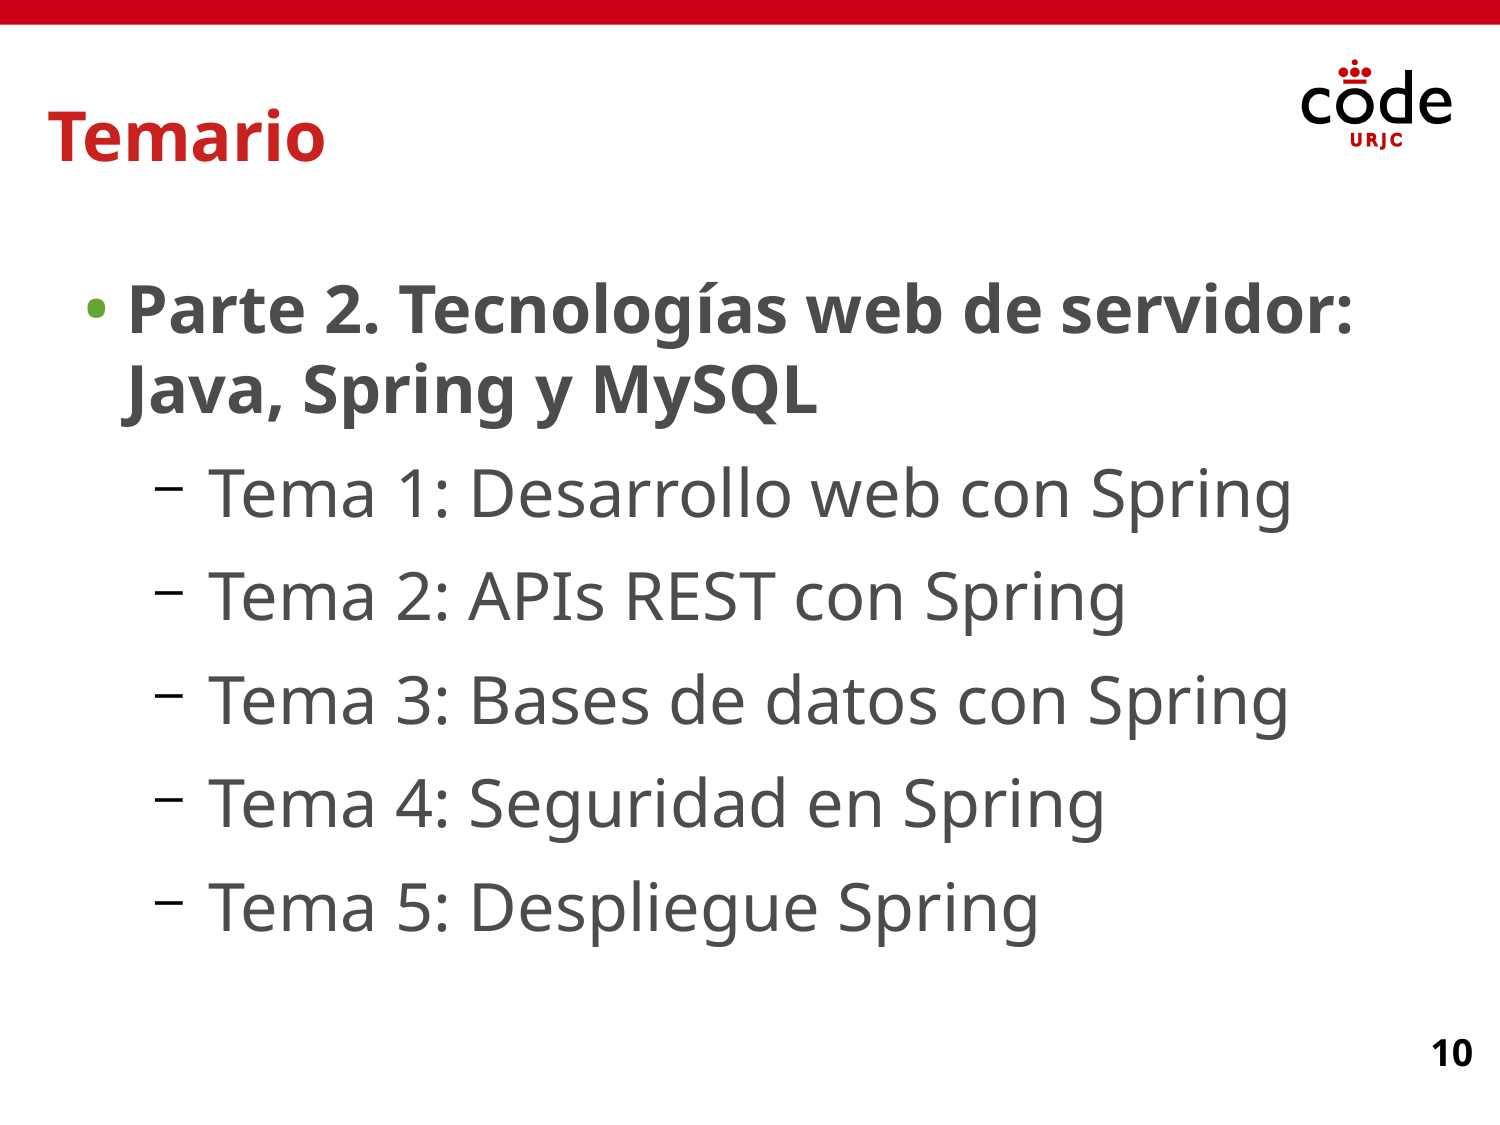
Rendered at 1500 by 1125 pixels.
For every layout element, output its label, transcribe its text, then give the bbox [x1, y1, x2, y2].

title Temario [32, 79, 1383, 189]
picture [1284, 50, 1468, 161]
list Parte 2. Tecnologías web de servidor: Java, Spring y MySQL Tema 1: Desarrollo web con Spring Tema 2: APIs REST con Spring Tema 3: Bases de datos con Spring Tema 4: Seguridad en Spring Tema 5: Despliegue Spring [51, 259, 1436, 1013]
